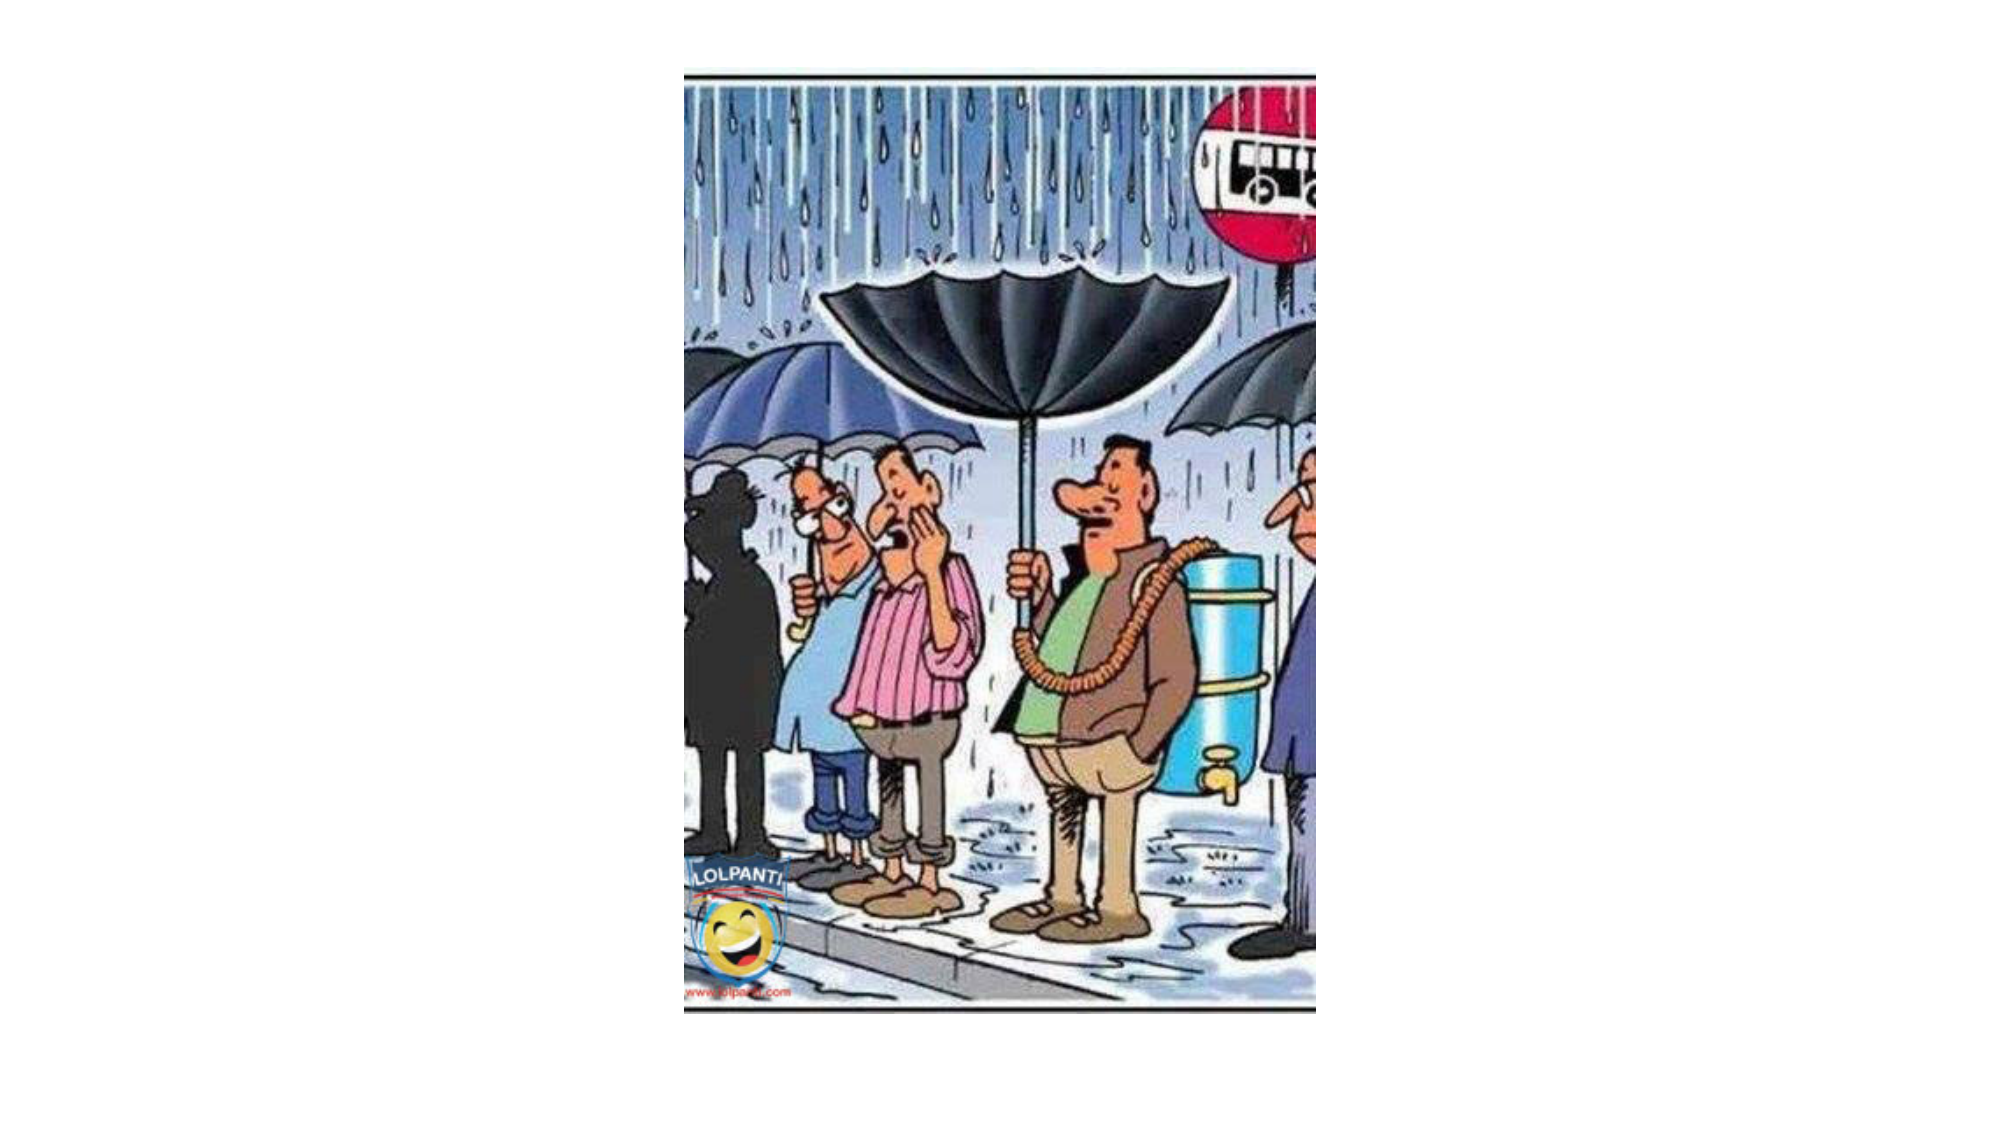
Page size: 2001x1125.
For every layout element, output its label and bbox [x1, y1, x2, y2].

picture [684, 67, 1316, 1014]
